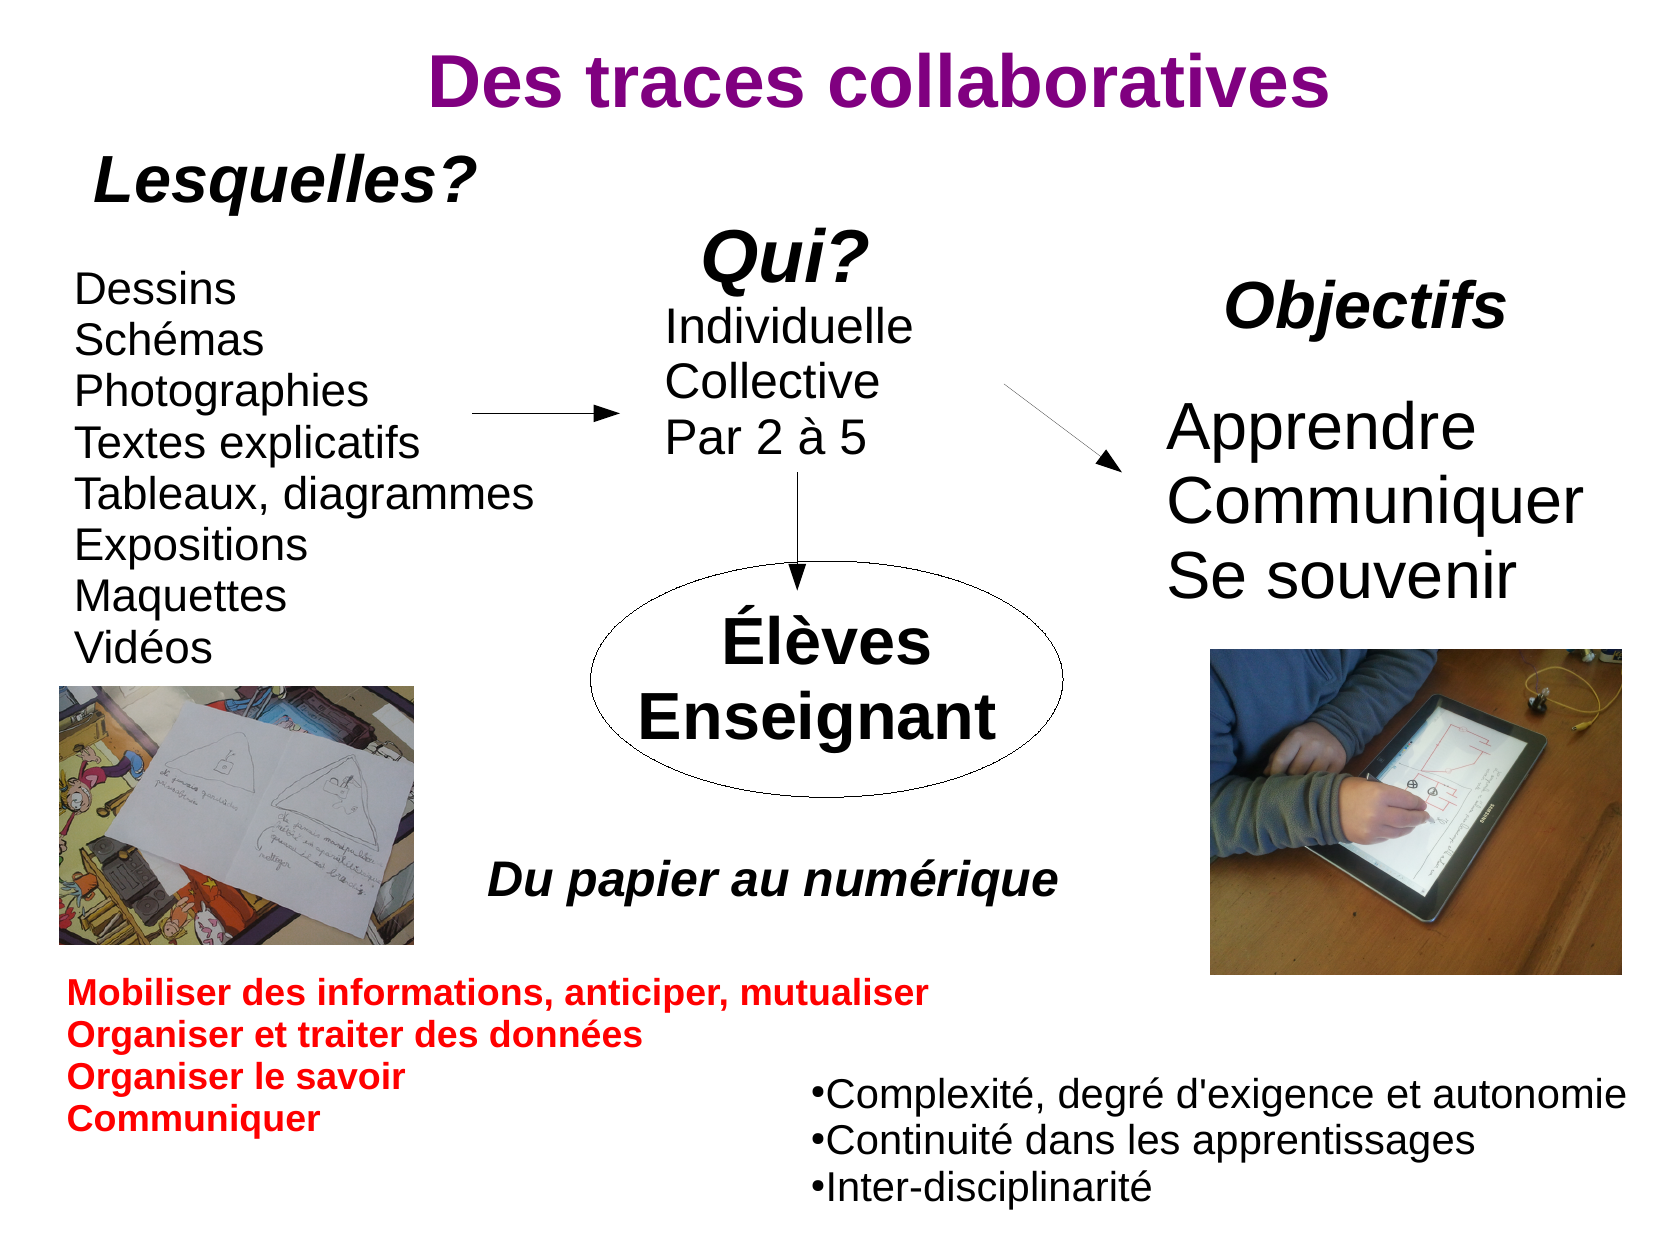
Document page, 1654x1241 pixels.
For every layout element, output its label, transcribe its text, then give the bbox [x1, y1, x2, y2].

text_box Objectifs Apprendre Communiquer Se souvenir [1151, 260, 1628, 621]
text_box Qui? Individuelle Collective Par 2 à 5 [649, 206, 1034, 473]
text_box Complexité, degré d'exigence et autonomie Continuité dans les apprentissages Inter-disciplinarité [795, 1062, 1654, 1241]
text_box Des traces collaboratives [412, 32, 1359, 148]
text_box Lesquelles? Dessins Schémas Photographies Textes explicatifs Tableaux, diagrammes Expositions Maquettes Vidéos [59, 134, 552, 680]
picture [59, 686, 414, 945]
text_box Du papier au numérique [472, 843, 1089, 916]
text_box Mobiliser des informations, anticiper, mutualiser Organiser et traiter des données Organiser le savoir Communiquer [51, 963, 945, 1152]
picture [1210, 649, 1622, 975]
text_box Élèves Enseignant [590, 561, 1064, 798]
